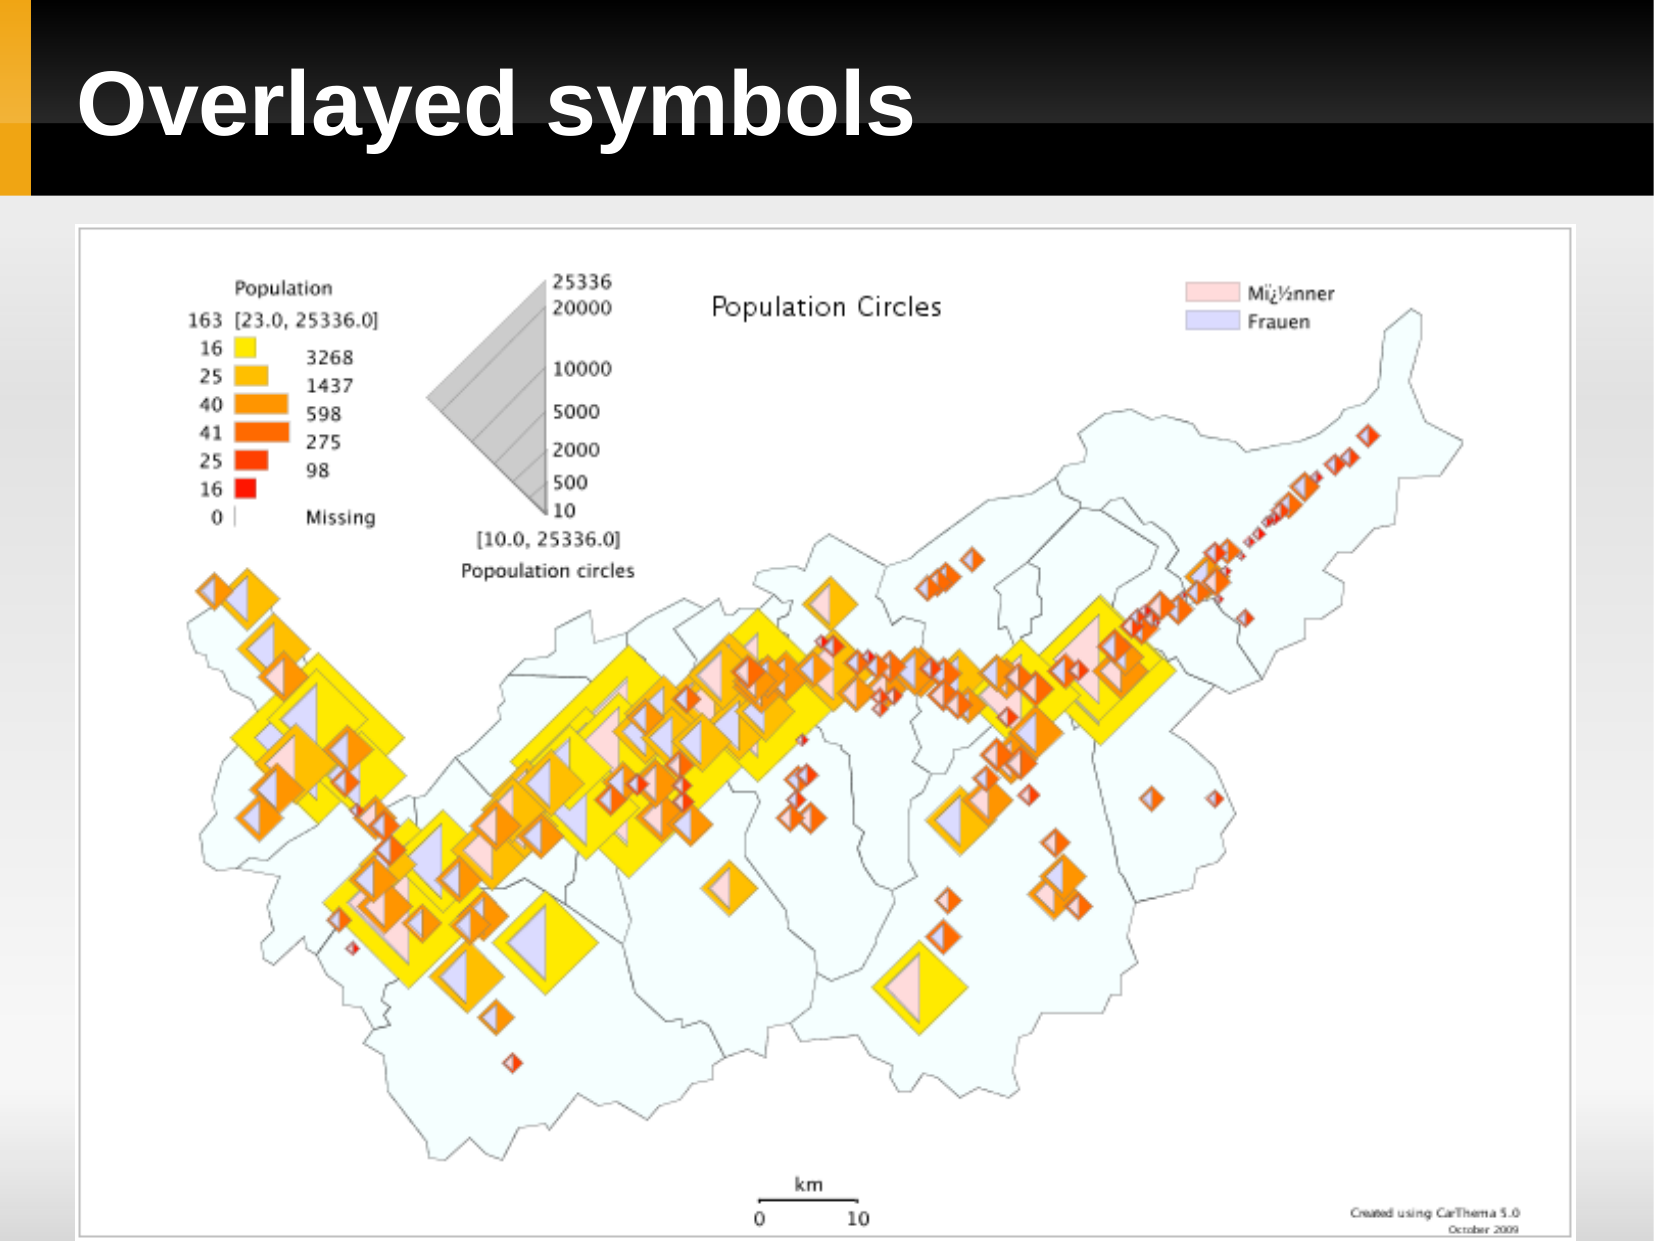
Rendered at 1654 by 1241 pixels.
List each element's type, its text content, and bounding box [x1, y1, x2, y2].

picture [0, 0, 1654, 1241]
title Overlayed symbols [76, 7, 1565, 200]
